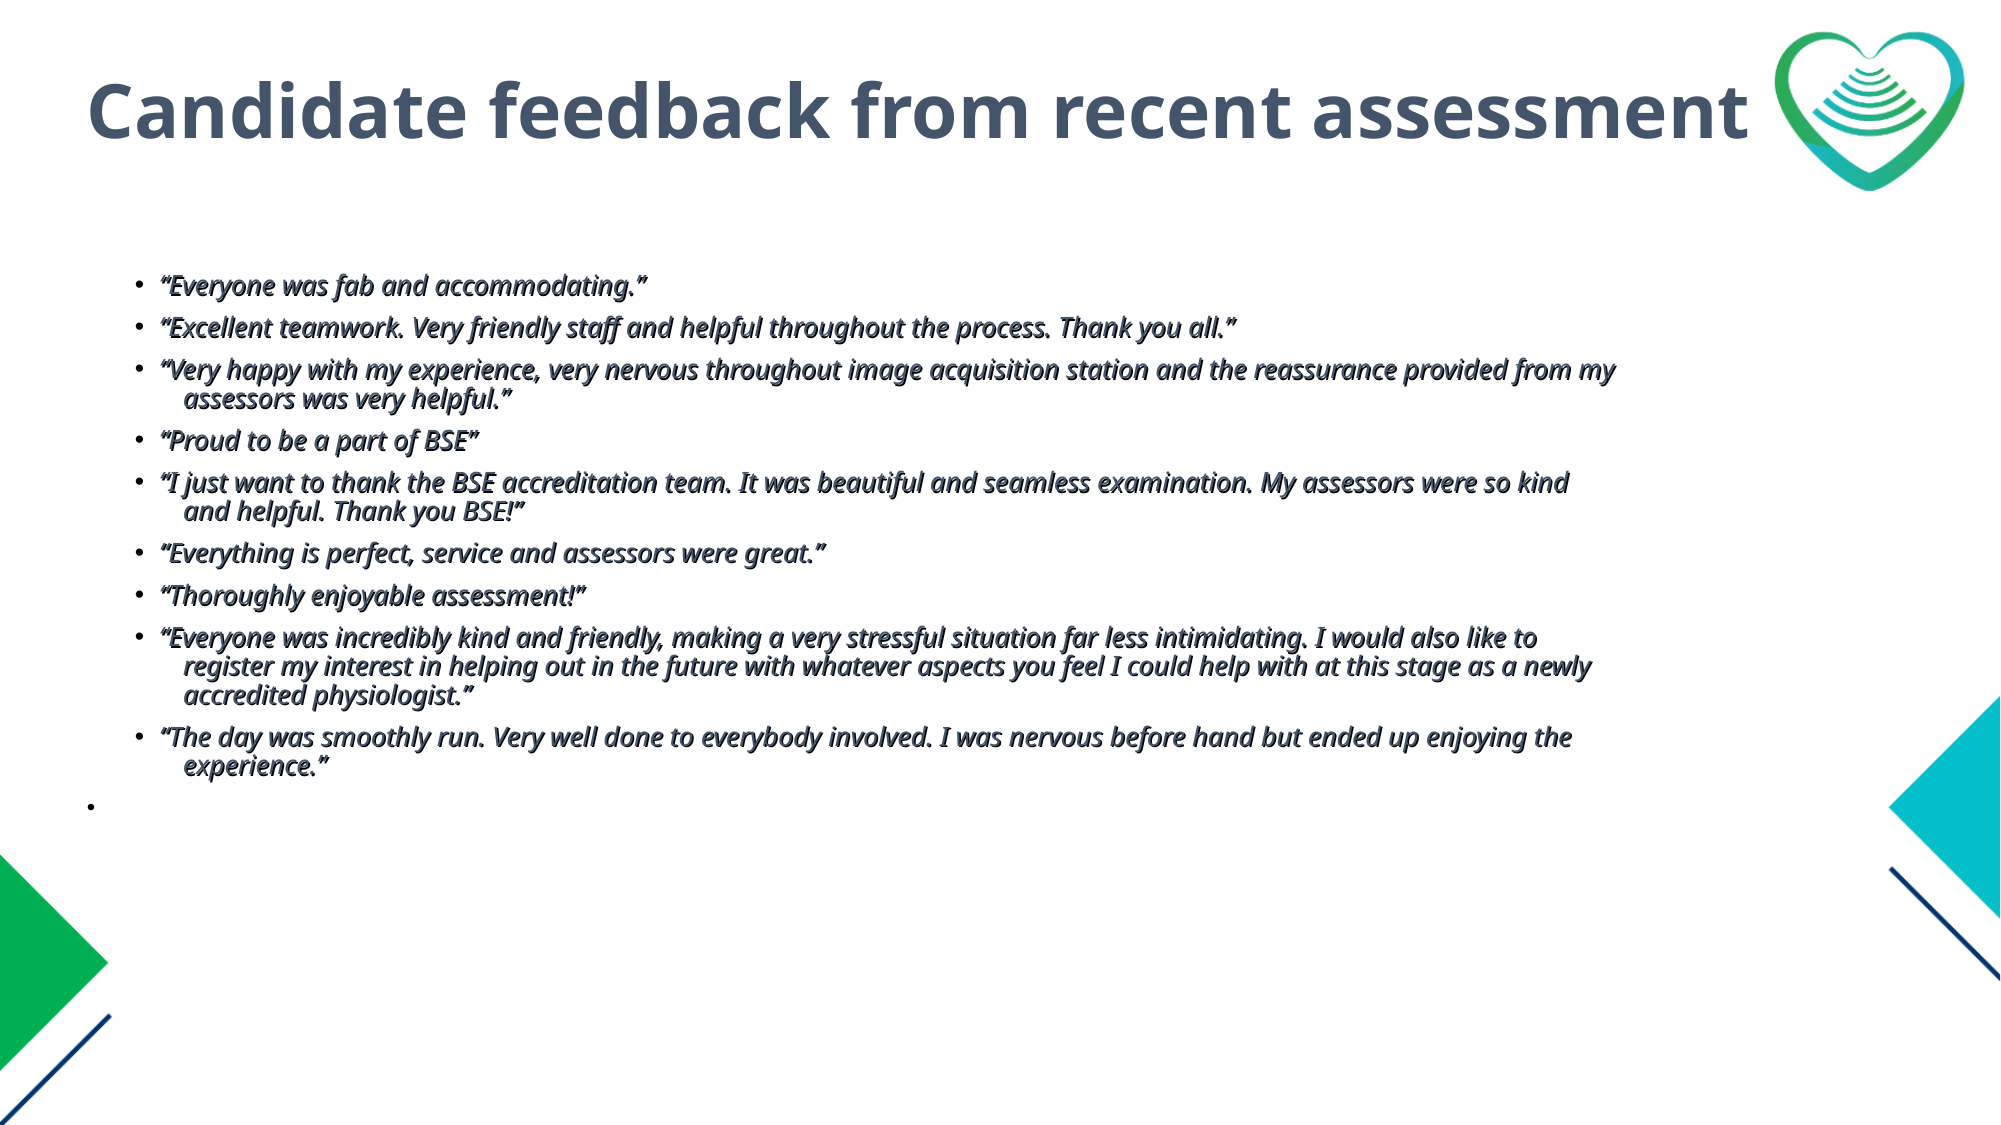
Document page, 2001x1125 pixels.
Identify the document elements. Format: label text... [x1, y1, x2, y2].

title Candidate feedback from recent assessment [54, 206, 500, 710]
list “Everyone was fab and accommodating.” “Excellent teamwork. Very friendly staff and helpful throughout the process. Thank you all.” “Very happy with my experience, very nervous throughout image acquisition station and the reassurance provided from my assessors was very helpful.” “Proud to be a part of BSE” “I just want to thank the BSE accreditation team. It was beautiful and seamless examination. My assessors were so kind and helpful. Thank you BSE!” “Everything is perfect, service and assessors were great.” “Thoroughly enjoyable assessment!” “Everyone was incredibly kind and friendly, making a very stressful situation far less intimidating. I would also like to register my interest in helping out in the future with whatever aspects you feel I could help with at this stage as a newly accredited physiologist.” “The day was smoothly run. Very well done to everybody involved. I was nervous before hand but ended up enjoying the experience.” [500, 14, 1813, 1125]
